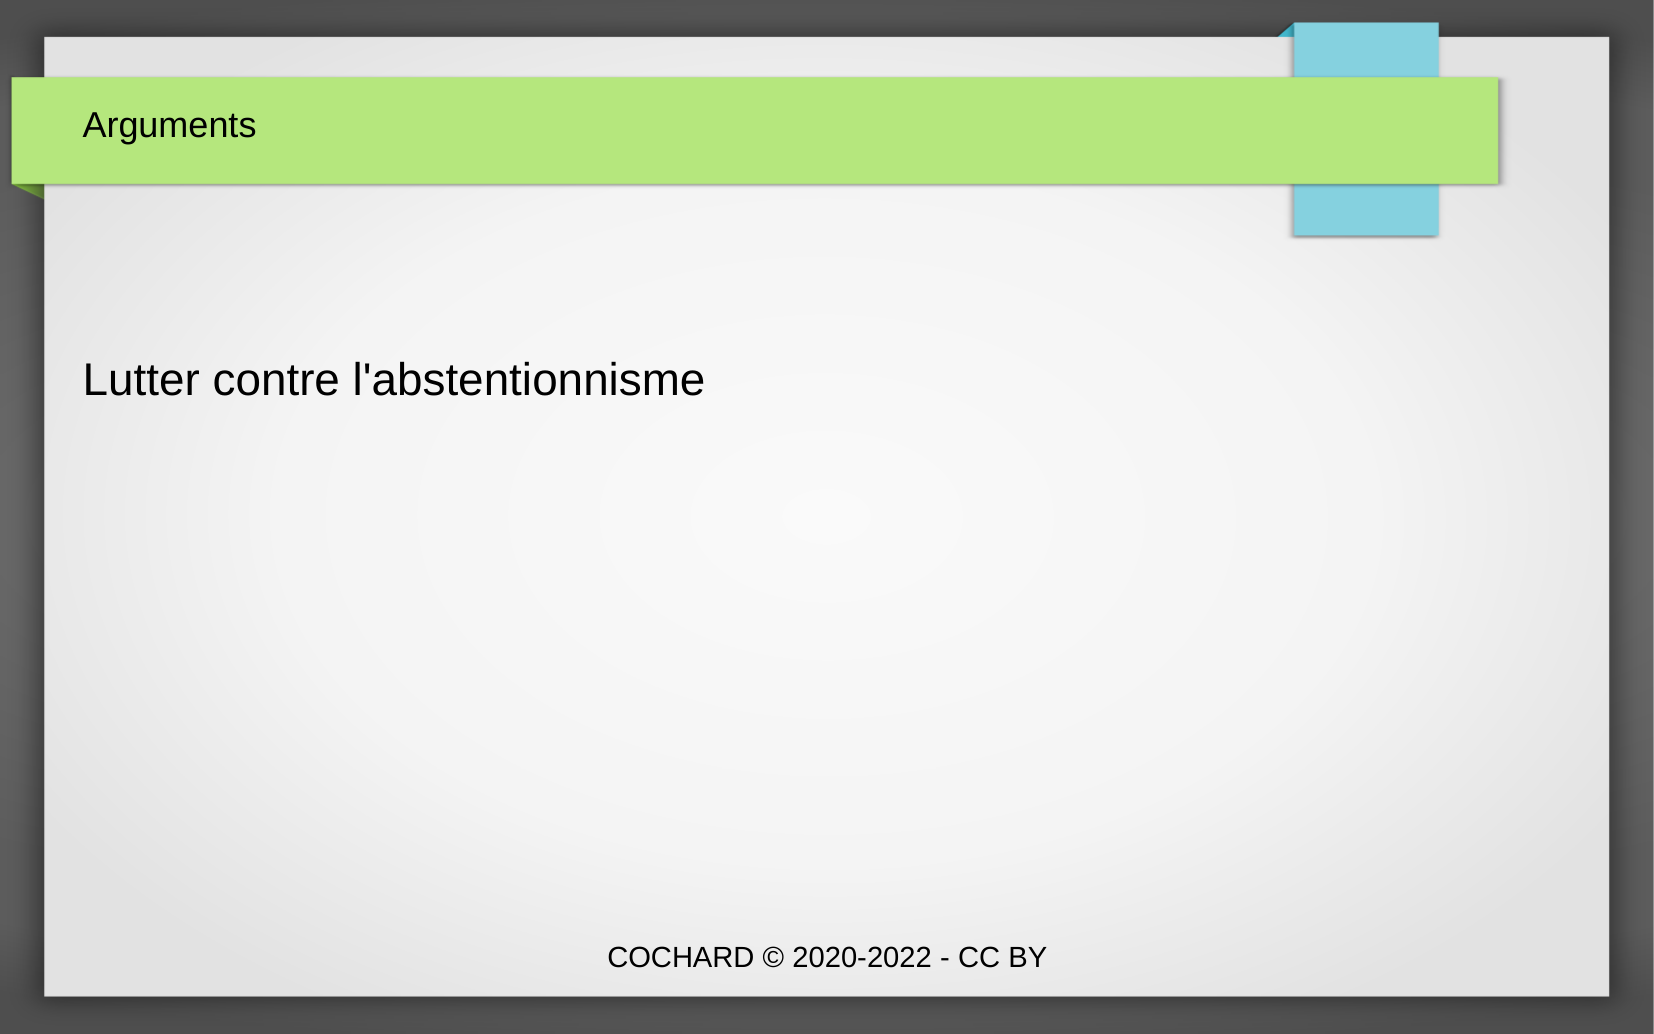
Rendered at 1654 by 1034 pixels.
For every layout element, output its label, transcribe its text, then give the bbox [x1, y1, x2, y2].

list Lutter contre l'abstentionnisme [82, 249, 1571, 849]
picture [0, 0, 1654, 1034]
title Arguments [82, 39, 1235, 210]
